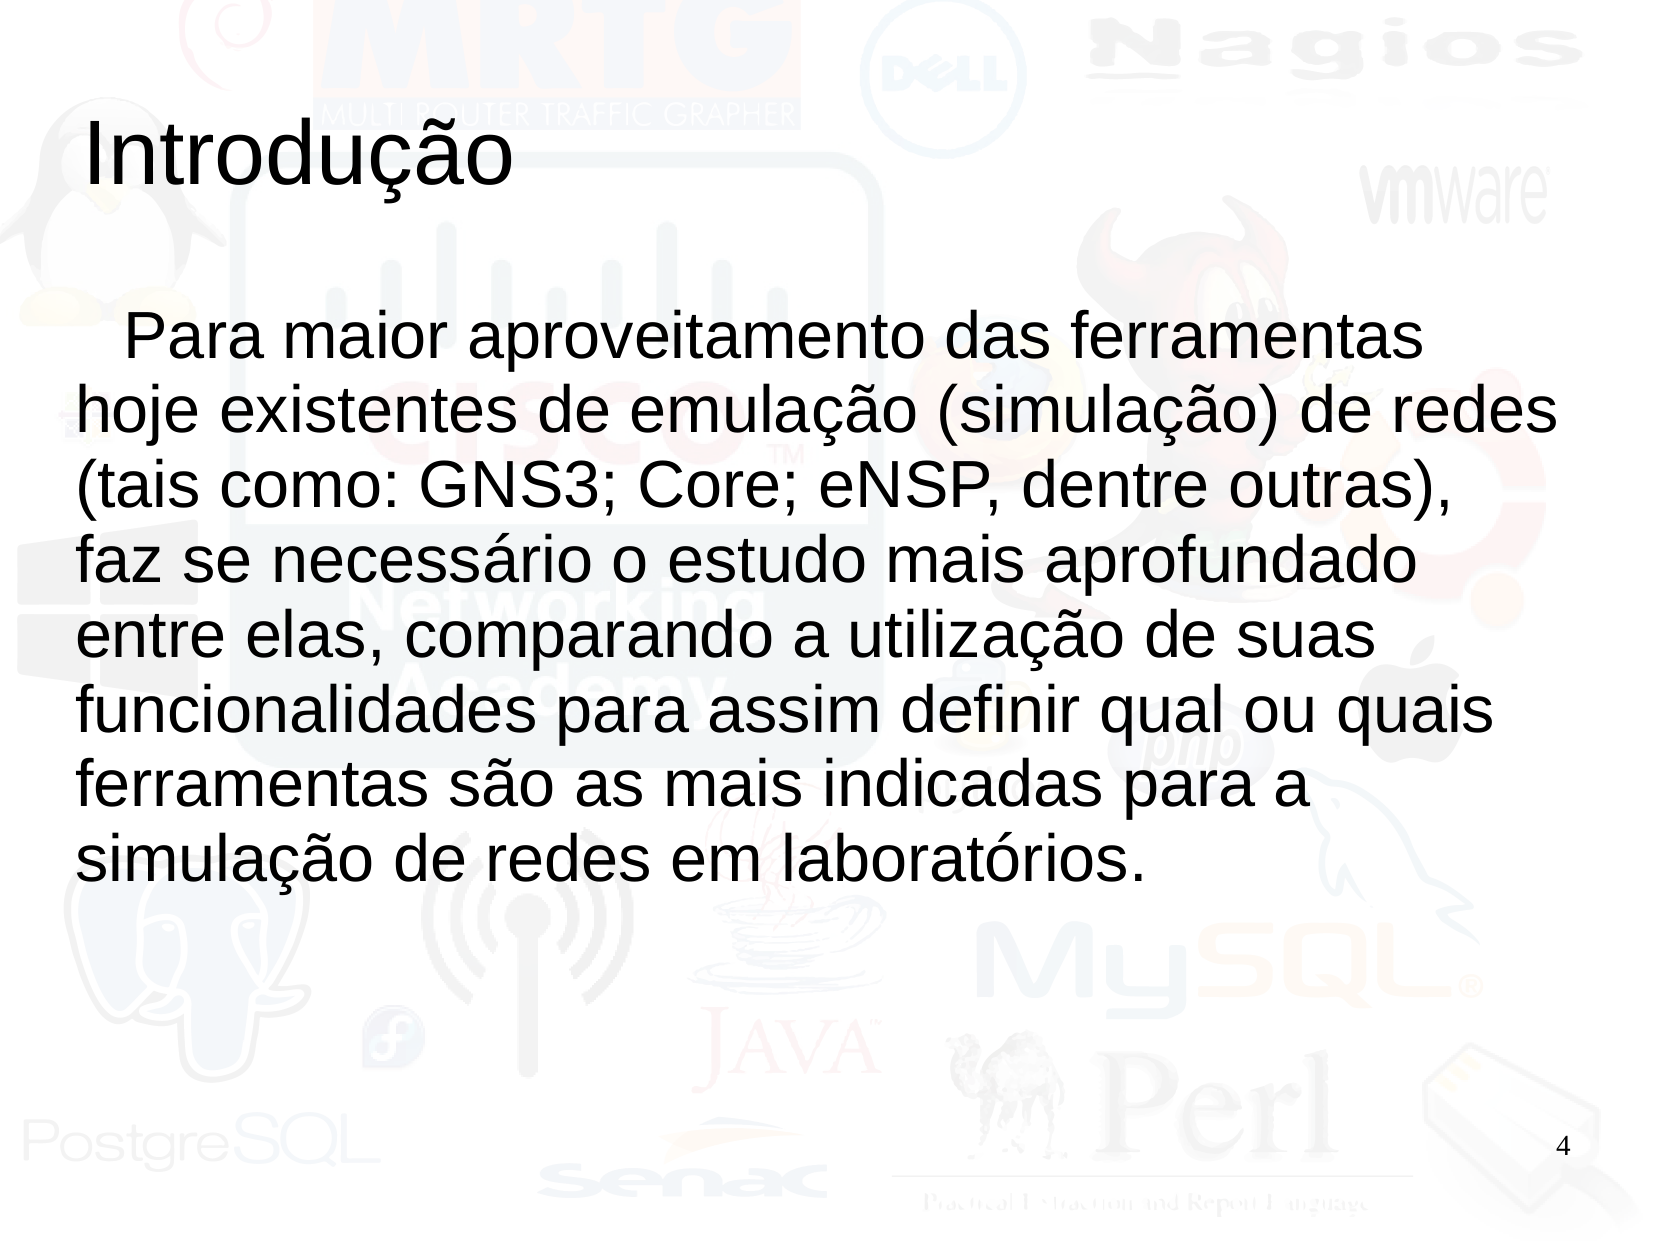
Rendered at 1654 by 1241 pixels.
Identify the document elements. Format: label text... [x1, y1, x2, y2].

title Introdução [82, 49, 1571, 257]
list Para maior aproveitamento das ferramentas hoje existentes de emulação (simulação) de redes (tais como: GNS3; Core; eNSP, dentre outras), faz se necessário o estudo mais aprofundado entre elas, comparando a utilização de suas funcionalidades para assim definir qual ou quais ferramentas são as mais indicadas para a simulação de redes em laboratórios. [75, 297, 1564, 1017]
picture [0, 0, 1654, 1241]
